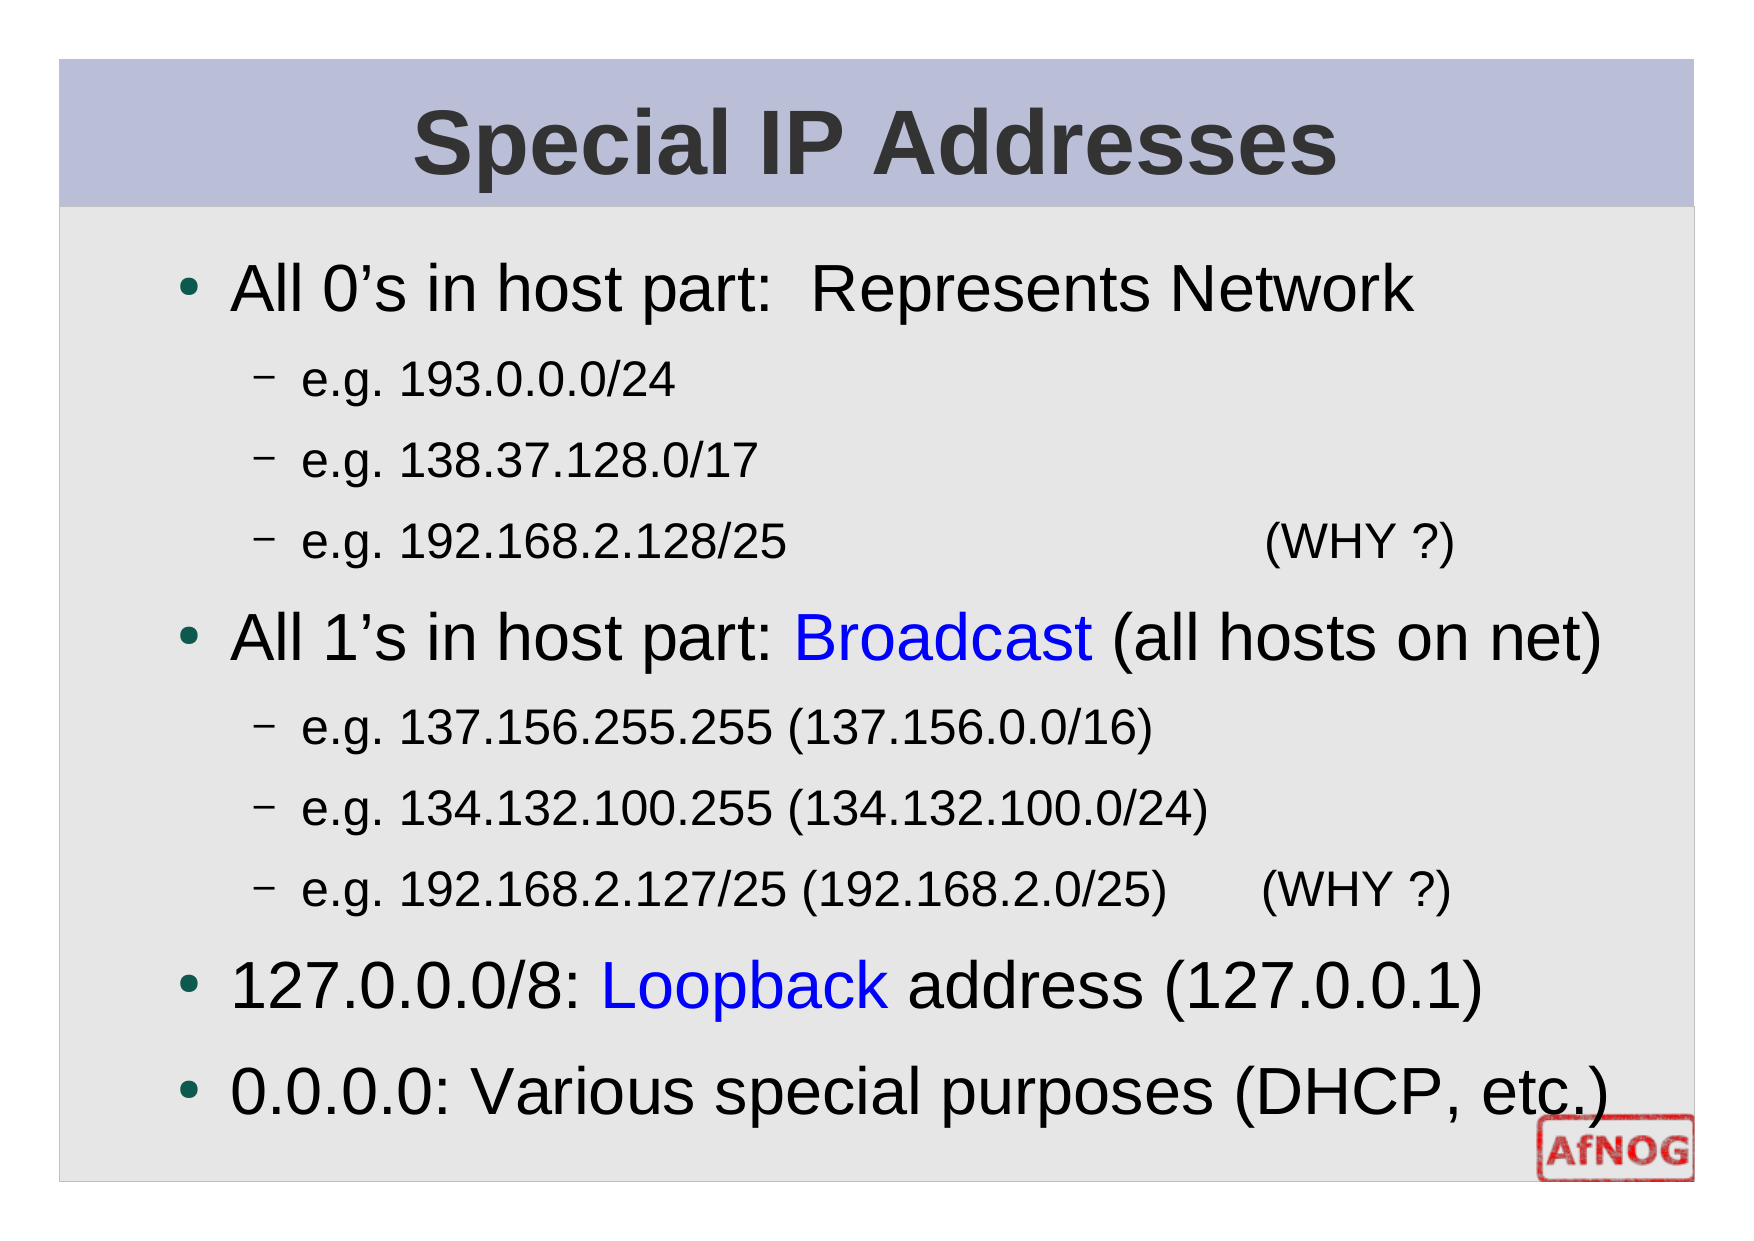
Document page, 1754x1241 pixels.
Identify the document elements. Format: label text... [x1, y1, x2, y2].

title Special IP Addresses [59, 48, 1695, 237]
list All 0’s in host part: Represents Network e.g. 193.0.0.0/24 e.g. 138.37.128.0/17 e.g. 192.168.2.128/25 (WHY ?) All 1’s in host part: Broadcast (all hosts on net) e.g. 137.156.255.255 (137.156.0.0/16) e.g. 134.132.100.255 (134.132.100.0/24) e.g. 192.168.2.127/25 (192.168.2.0/25) (WHY ?) 127.0.0.0/8: Loopback address (127.0.0.1) 0.0.0.0: Various special purposes (DHCP, etc.) [159, 236, 1642, 1114]
picture [1535, 1112, 1695, 1182]
